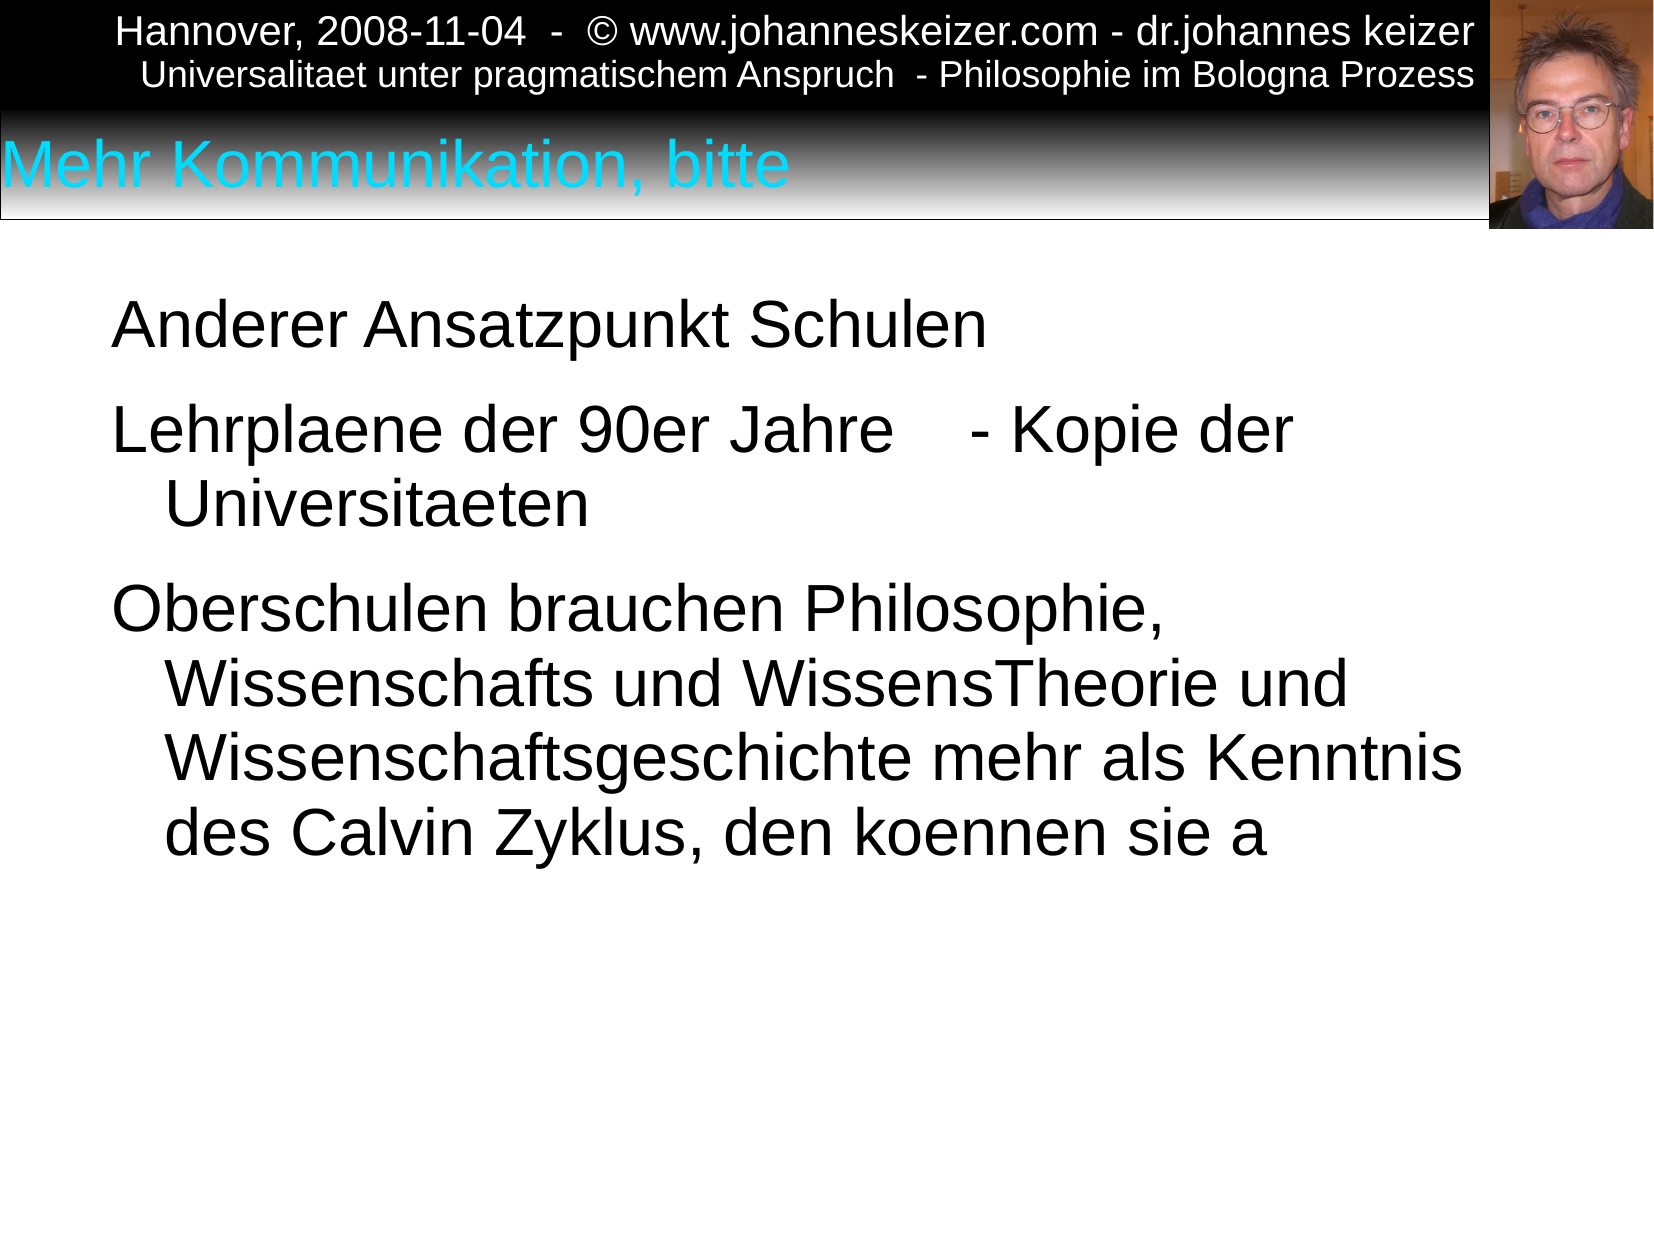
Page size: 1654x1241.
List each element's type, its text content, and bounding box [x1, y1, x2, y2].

title Mehr Kommunikation, bitte [0, 109, 1490, 220]
list Anderer Ansatzpunkt Schulen Lehrplaene der 90er Jahre - Kopie der Universitaeten Oberschulen brauchen Philosophie, Wissenschafts und WissensTheorie und Wissenschaftsgeschichte mehr als Kenntnis des Calvin Zyklus, den koennen sie a [93, 287, 1583, 1092]
picture [1489, 0, 1654, 229]
